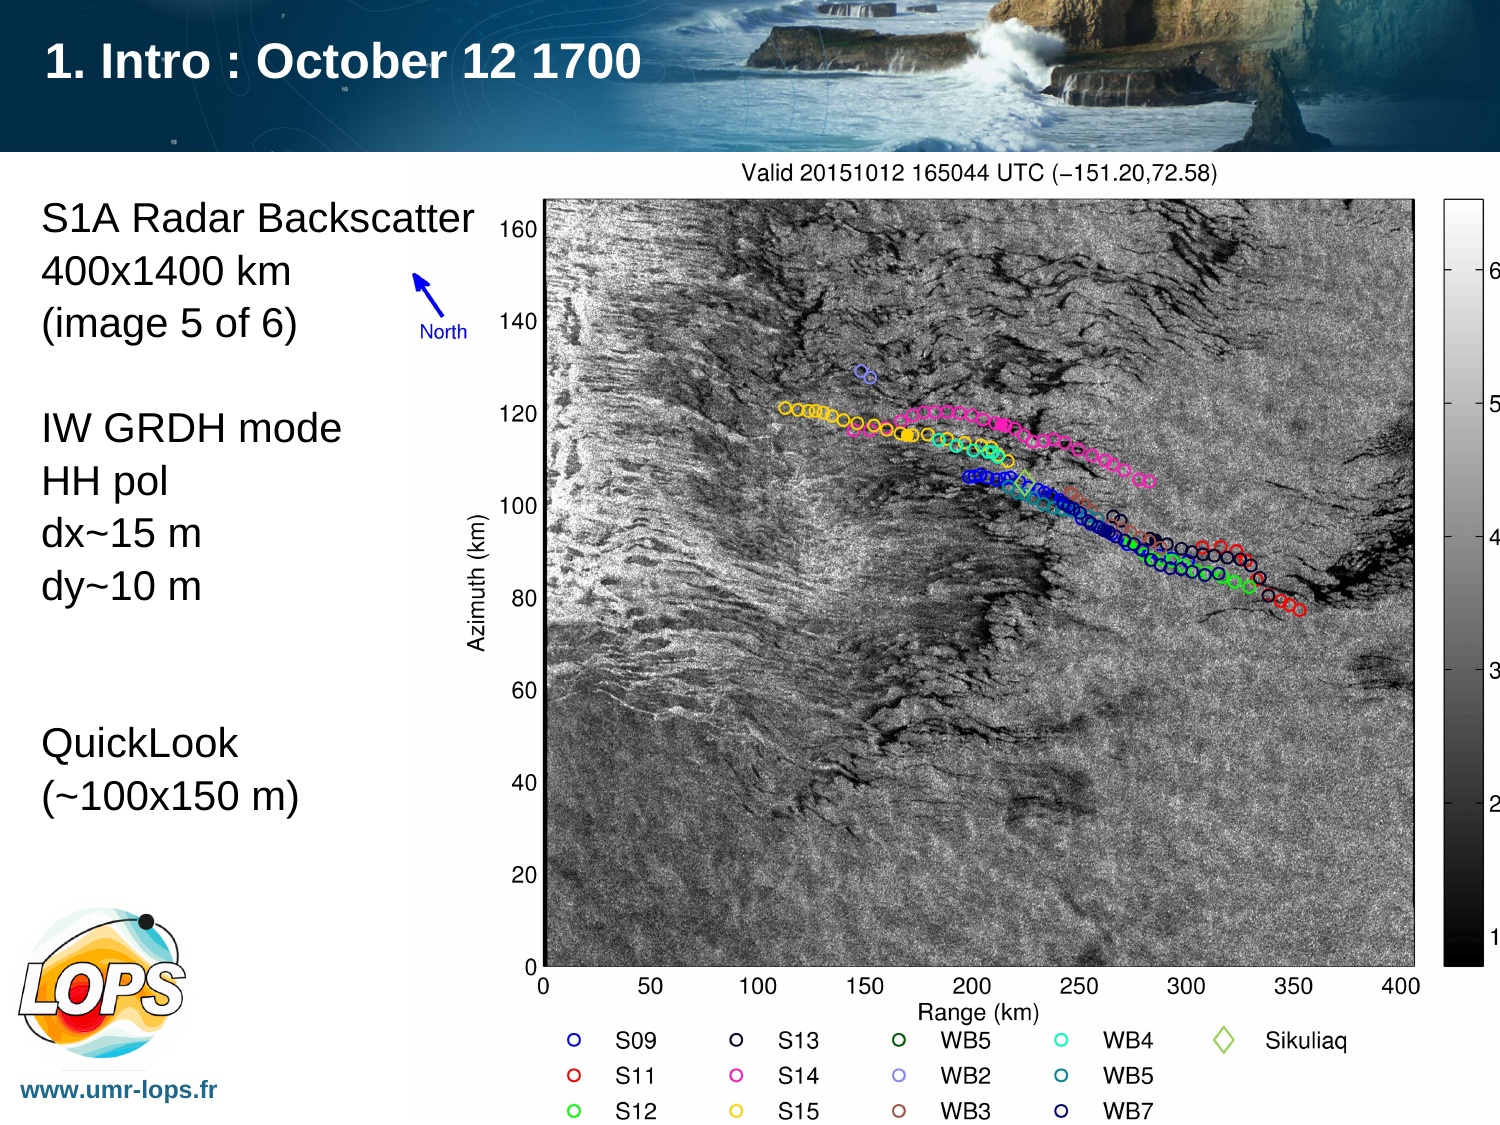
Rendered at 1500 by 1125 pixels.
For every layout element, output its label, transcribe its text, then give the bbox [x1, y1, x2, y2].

text_box 1. Intro : October 12 1700 [29, 17, 812, 166]
picture [412, 163, 1500, 1120]
text_box S1A Radar Backscatter 400x1400 km (image 5 of 6) IW GRDH mode HH pol dx~15 m dy~10 m QuickLook (~100x150 m) [26, 180, 511, 824]
picture [0, 0, 1500, 152]
picture [12, 897, 195, 1071]
